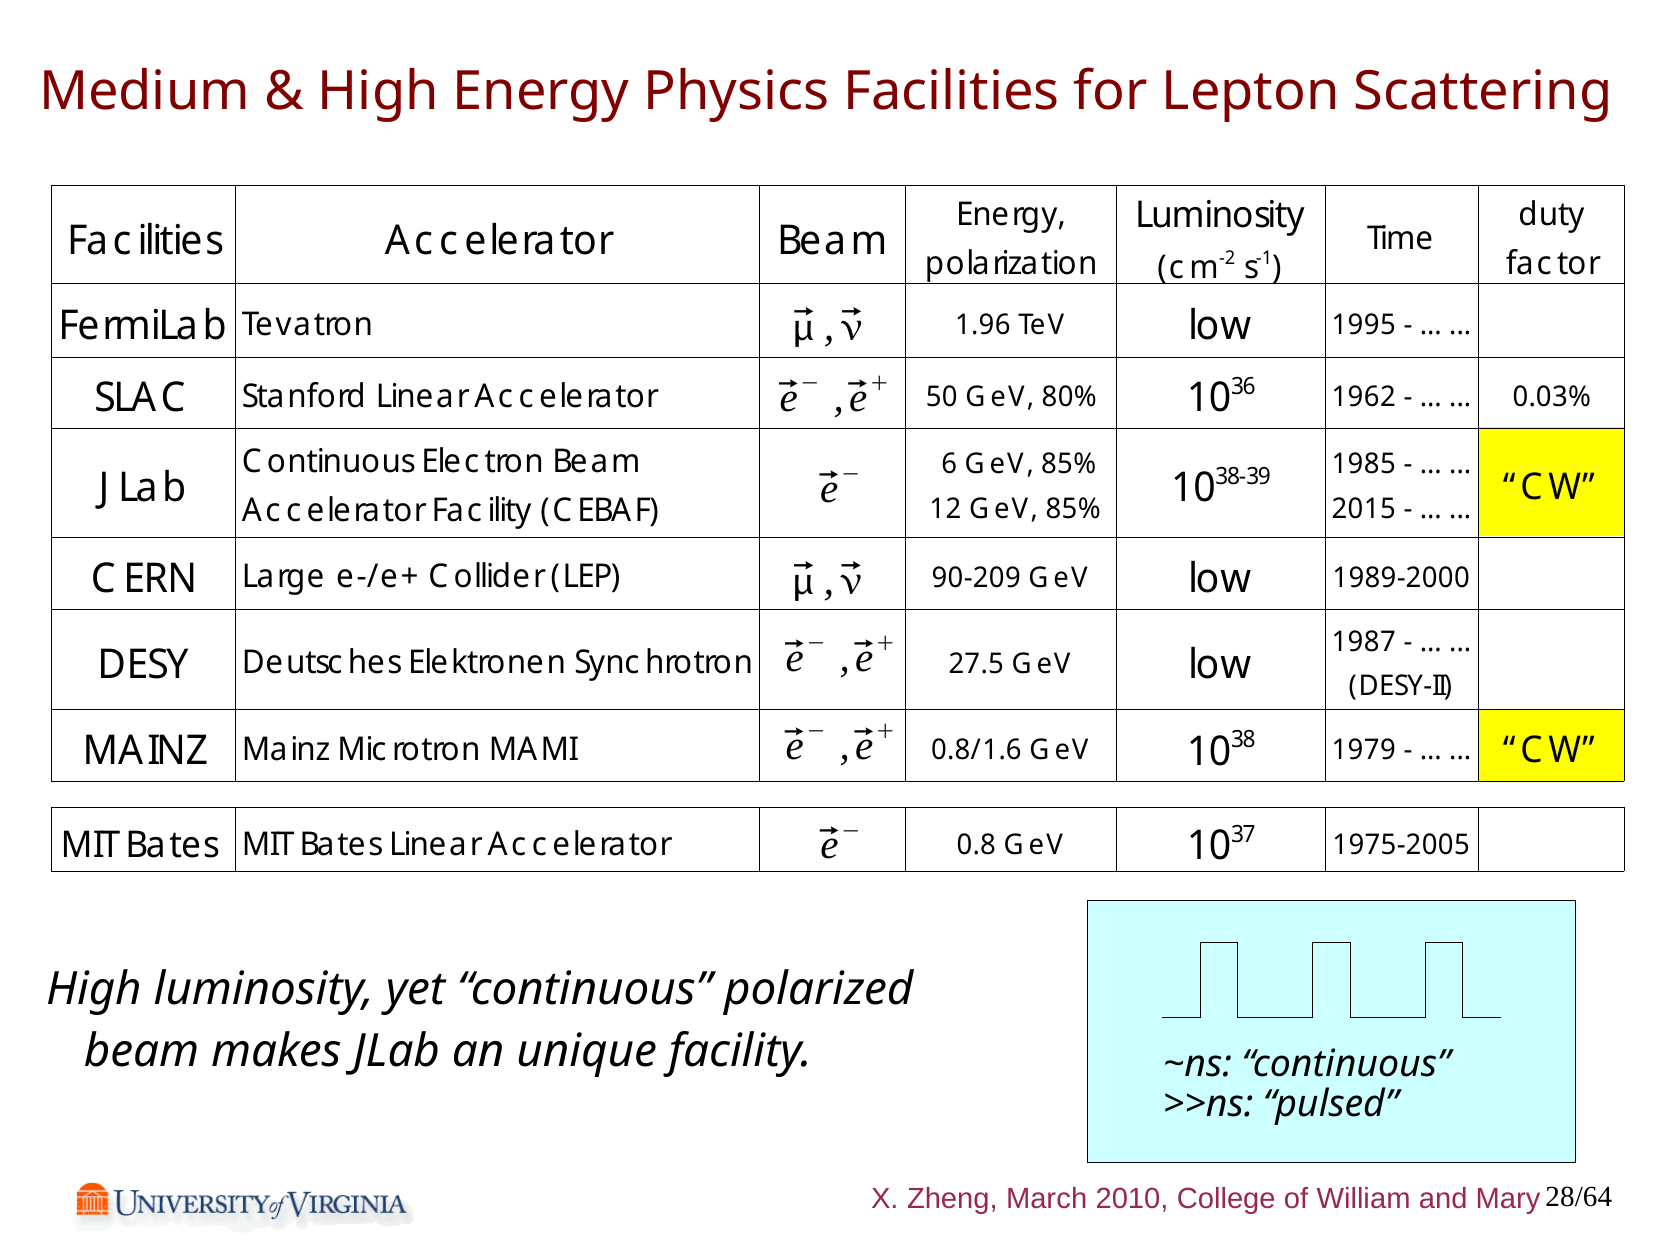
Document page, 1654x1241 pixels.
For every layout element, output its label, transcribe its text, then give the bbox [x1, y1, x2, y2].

chart [49, 183, 1653, 988]
text_box [1087, 900, 1576, 1163]
picture [53, 1165, 427, 1241]
text_box ~ns: “continuous” >>ns: “pulsed” [1146, 1036, 1597, 1151]
title Medium & High Energy Physics Facilities for Lepton Scattering [0, 27, 1653, 151]
text_box High luminosity, yet “continuous” polarized beam makes JLab an unique facility. [31, 948, 1051, 1108]
